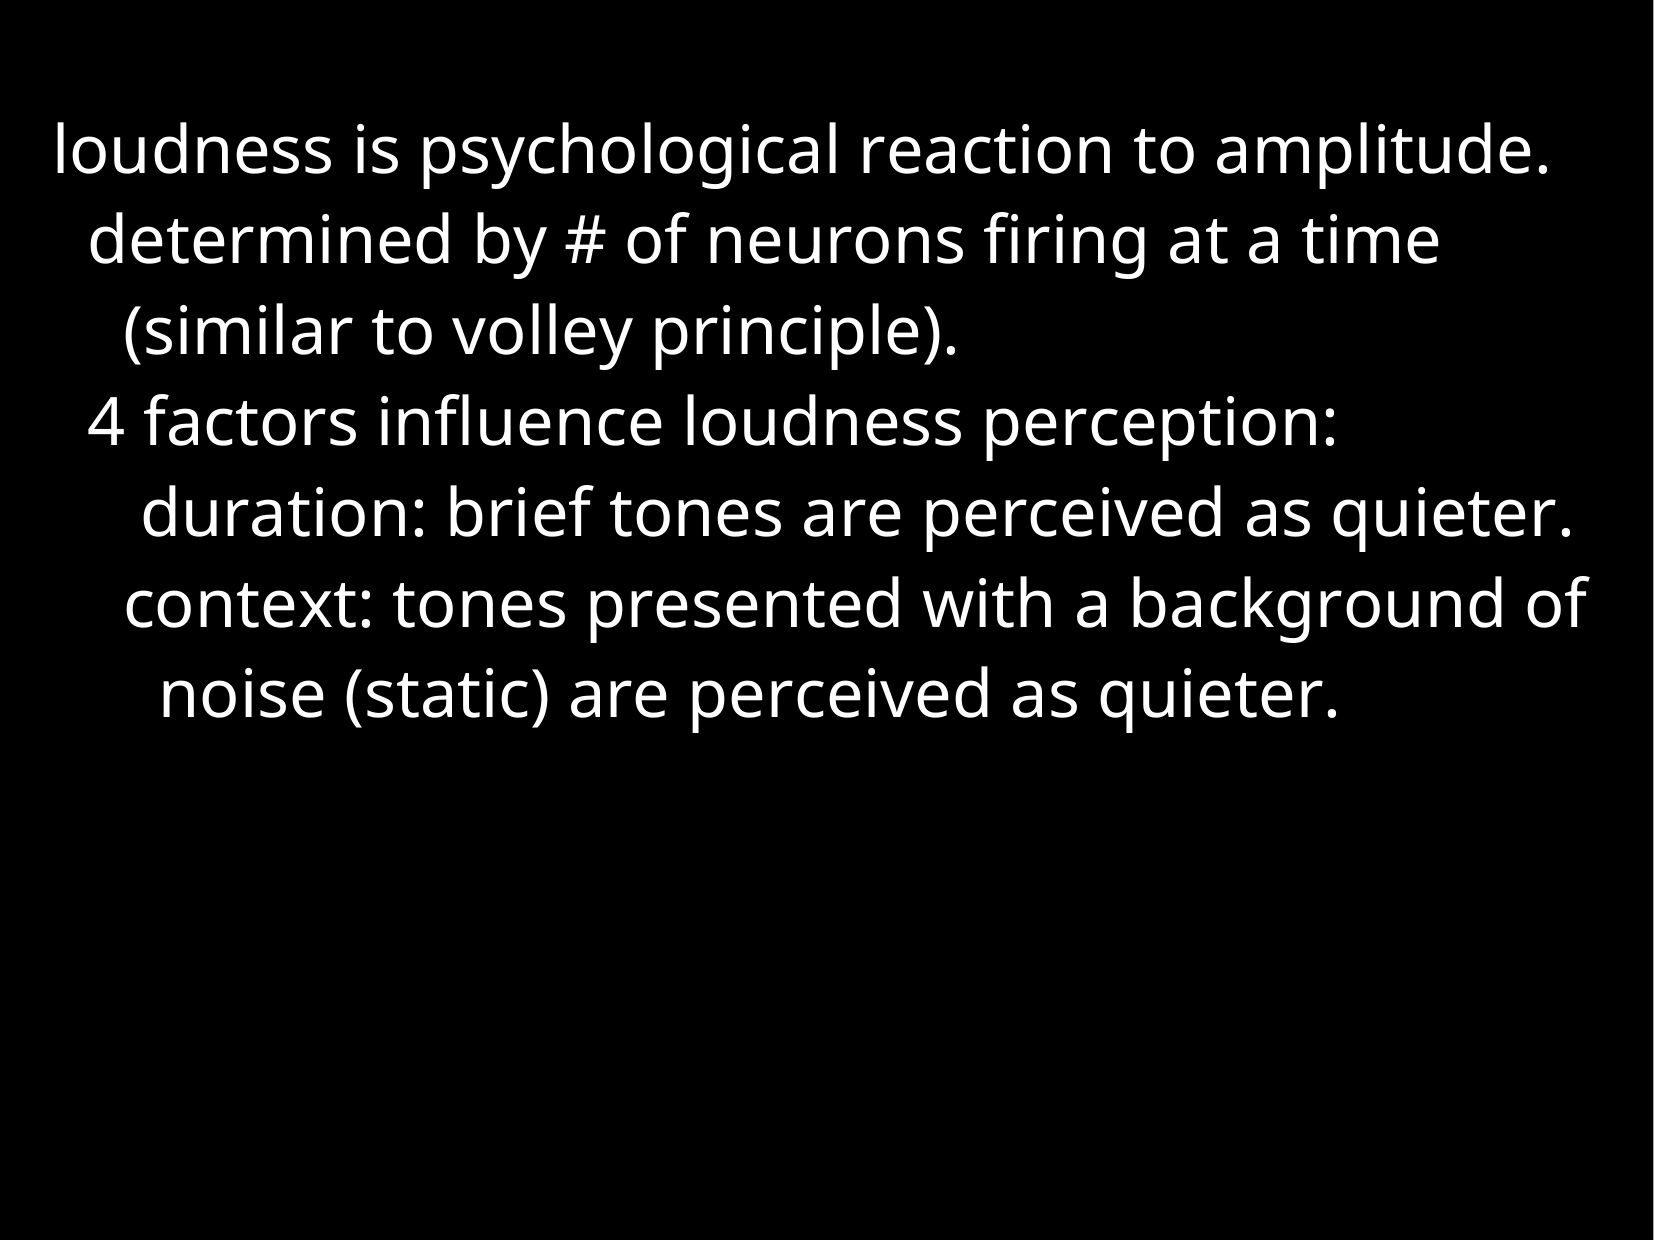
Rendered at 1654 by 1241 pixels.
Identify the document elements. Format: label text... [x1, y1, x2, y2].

text_box loudness is psychological reaction to amplitude. determined by # of neurons firing at a time (similar to volley principle). 4 factors influence loudness perception: duration: brief tones are perceived as quieter. context: tones presented with a background of noise (static) are perceived as quieter. [37, 37, 1651, 1201]
